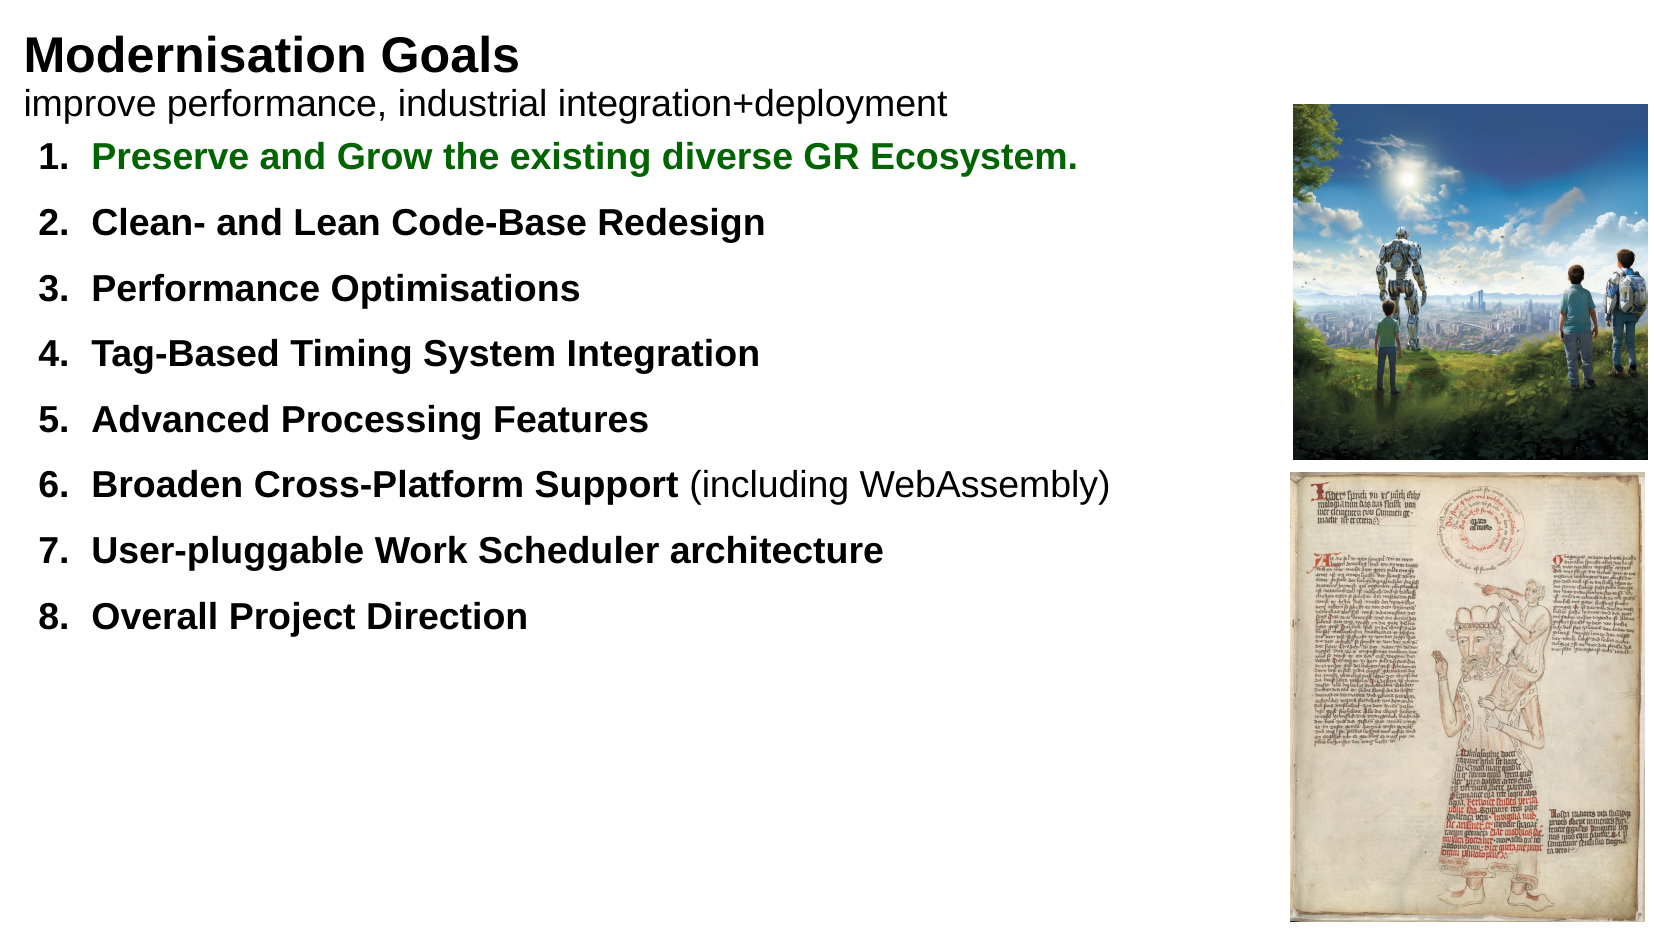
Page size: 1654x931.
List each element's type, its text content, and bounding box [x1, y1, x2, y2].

list Preserve and Grow the existing diverse GR Ecosystem. Clean- and Lean Code-Base Redesign Performance Optimisations Tag-Based Timing System Integration Advanced Processing Features Broaden Cross-Platform Support (including WebAssembly) User-pluggable Work Scheduler architecture Overall Project Direction [20, 135, 1613, 907]
picture [1290, 472, 1645, 922]
title Modernisation Goals improve performance, industrial integration+deployment [23, 5, 1586, 135]
picture [1293, 104, 1648, 460]
